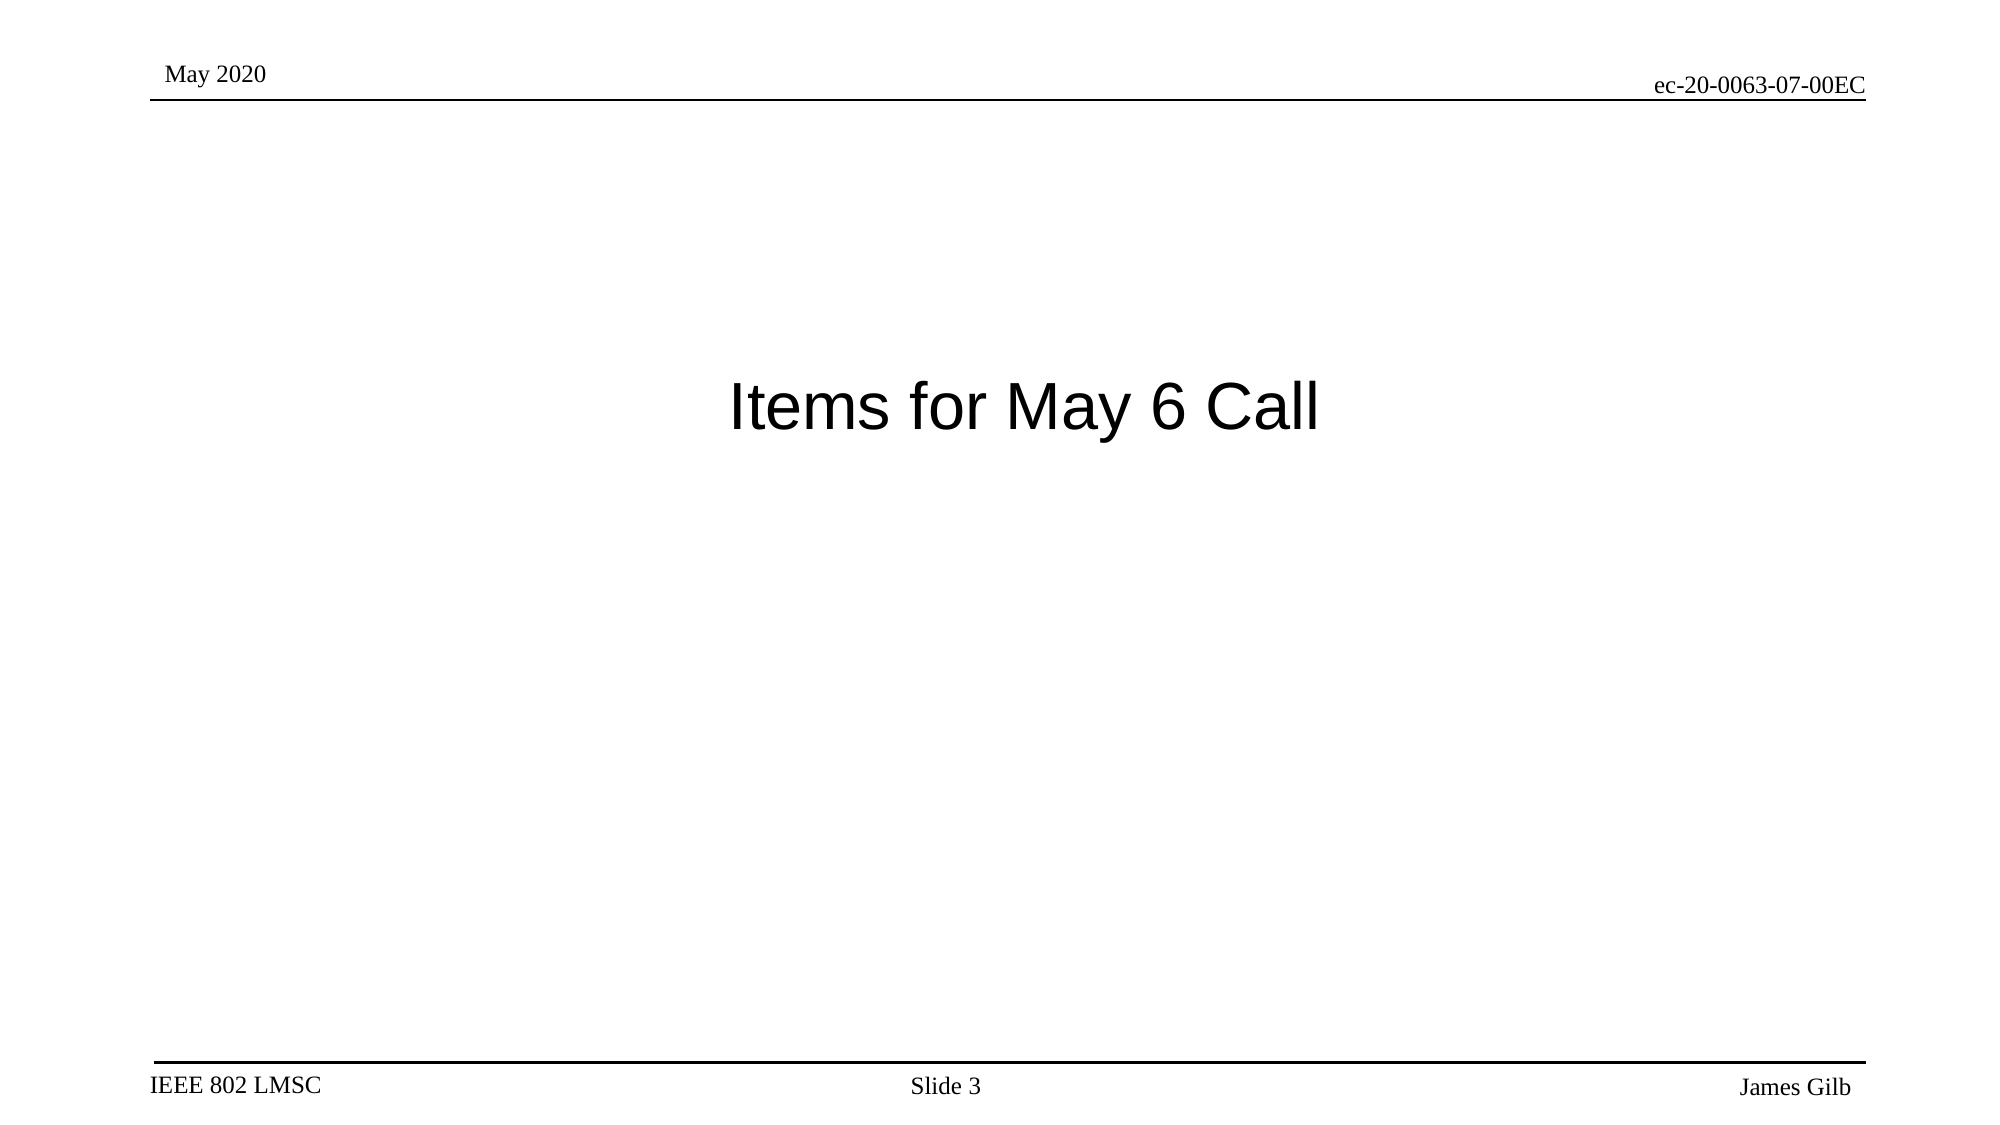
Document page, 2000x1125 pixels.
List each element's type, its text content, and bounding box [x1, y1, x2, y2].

subtitle Items for May 6 Call [150, 112, 1900, 693]
